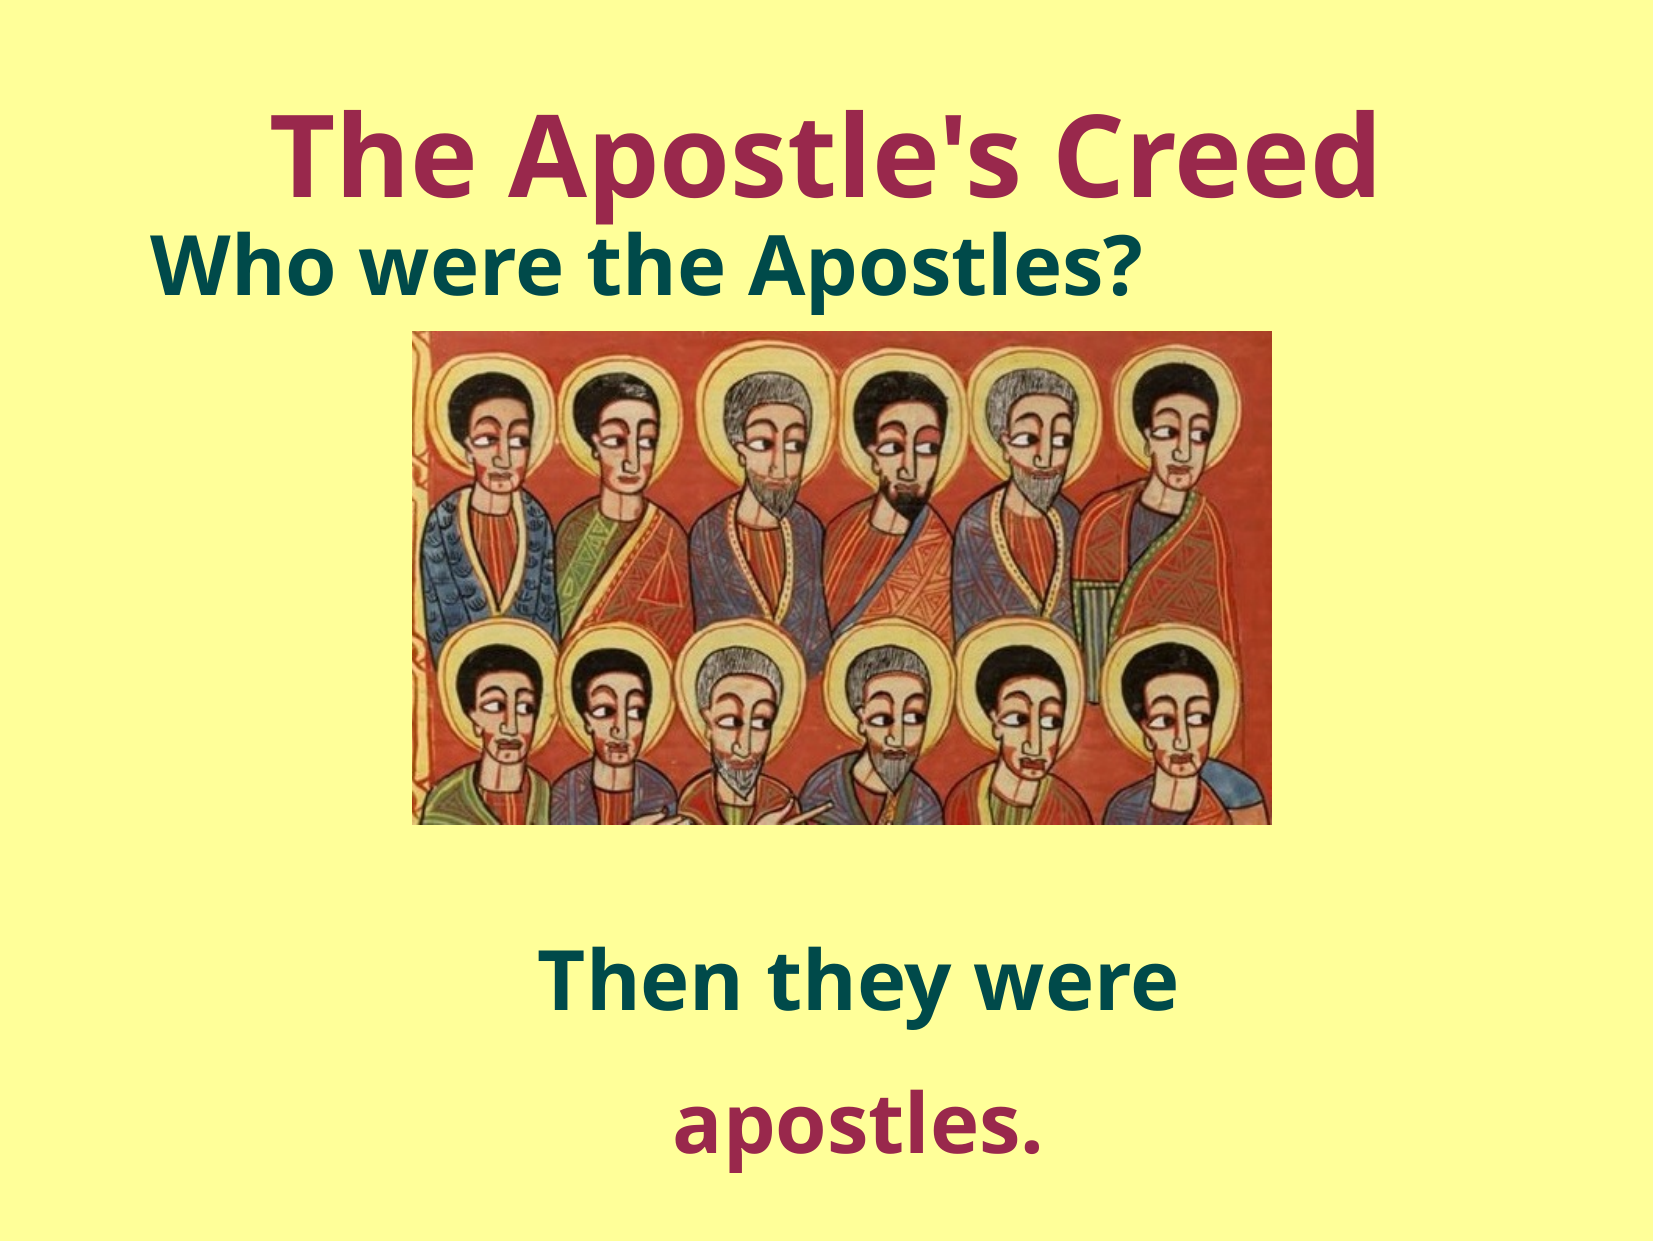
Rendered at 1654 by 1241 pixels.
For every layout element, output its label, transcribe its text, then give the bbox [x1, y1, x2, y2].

title The Apostle's Creed [82, 49, 1571, 257]
picture [412, 331, 1272, 826]
list Who were the Apostles? Then they were apostles. [79, 206, 1568, 1241]
